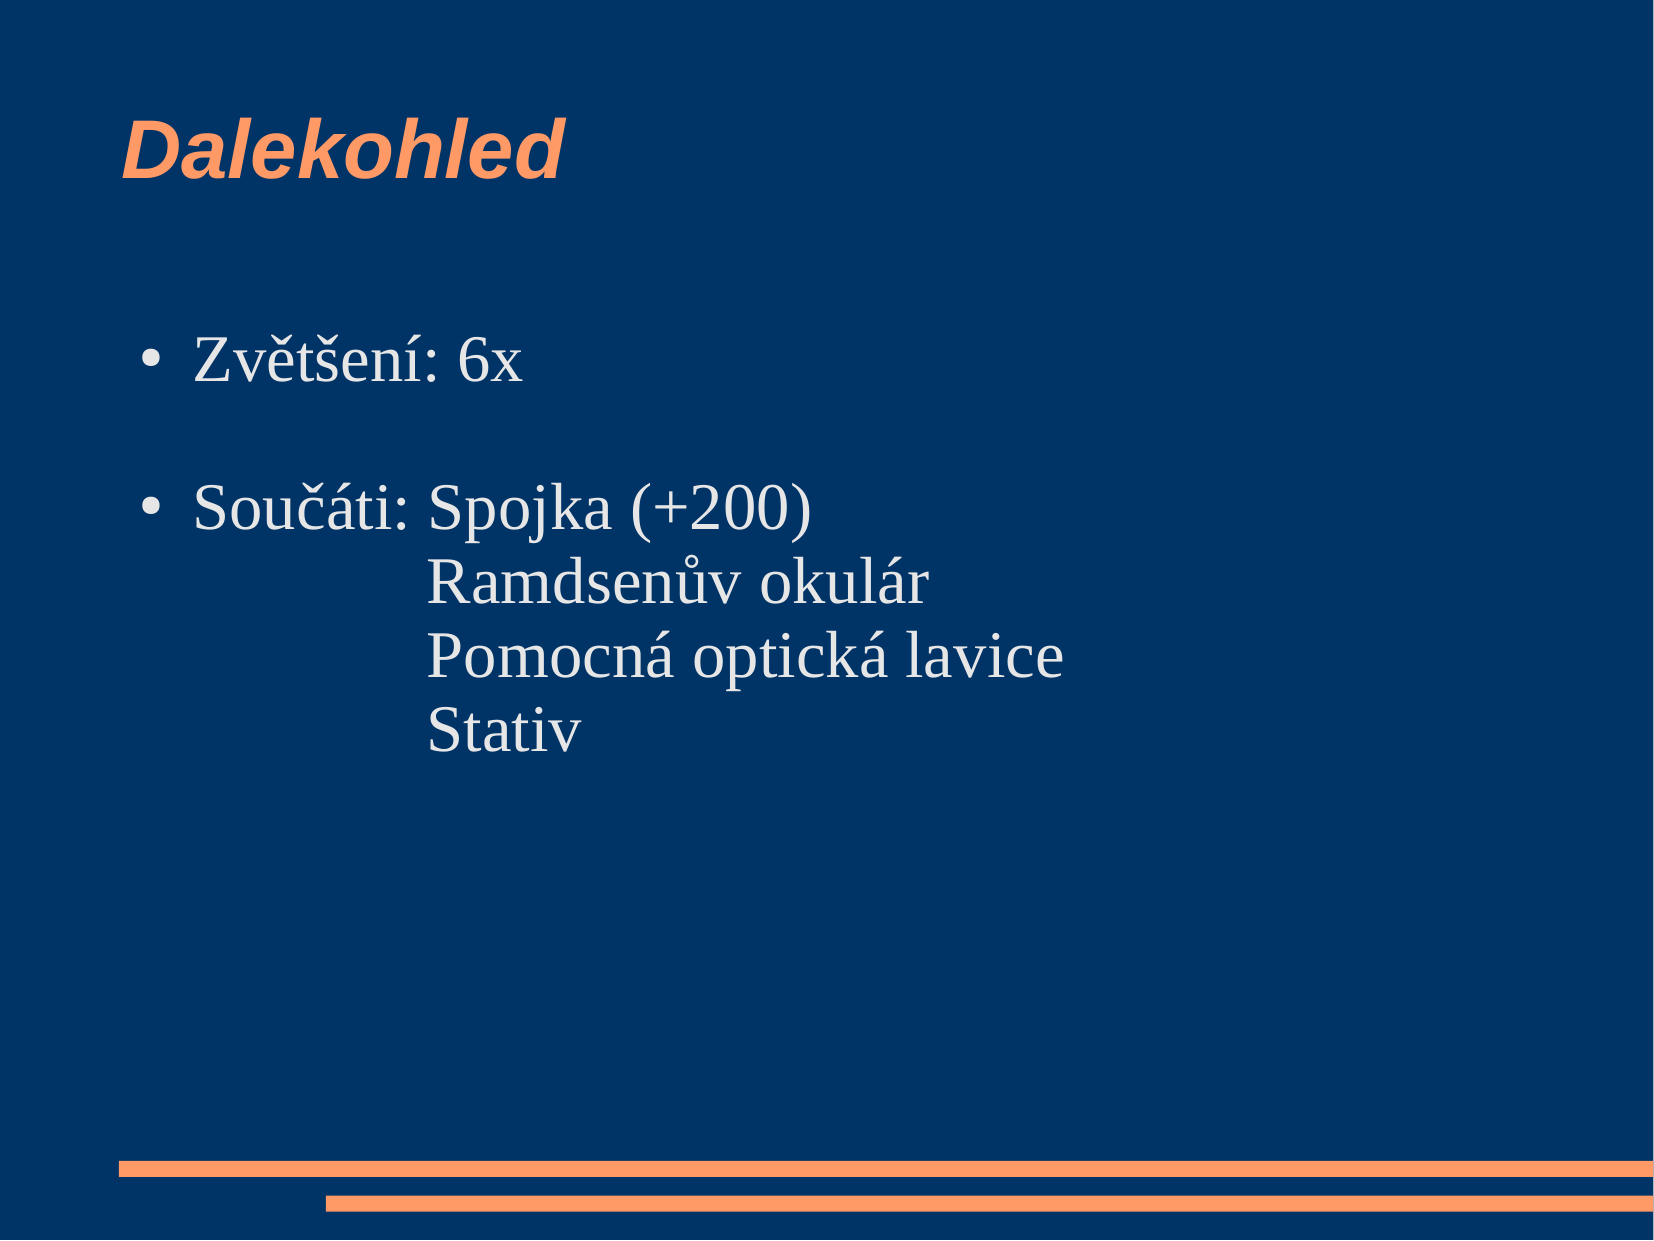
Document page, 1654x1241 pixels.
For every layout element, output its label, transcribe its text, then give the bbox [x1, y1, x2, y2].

list Zvětšení: 6x Součáti: Spojka (+200) Ramdsenův okulár Pomocná optická lavice Stativ [121, 322, 1561, 1118]
title Dalekohled [121, 46, 1534, 254]
